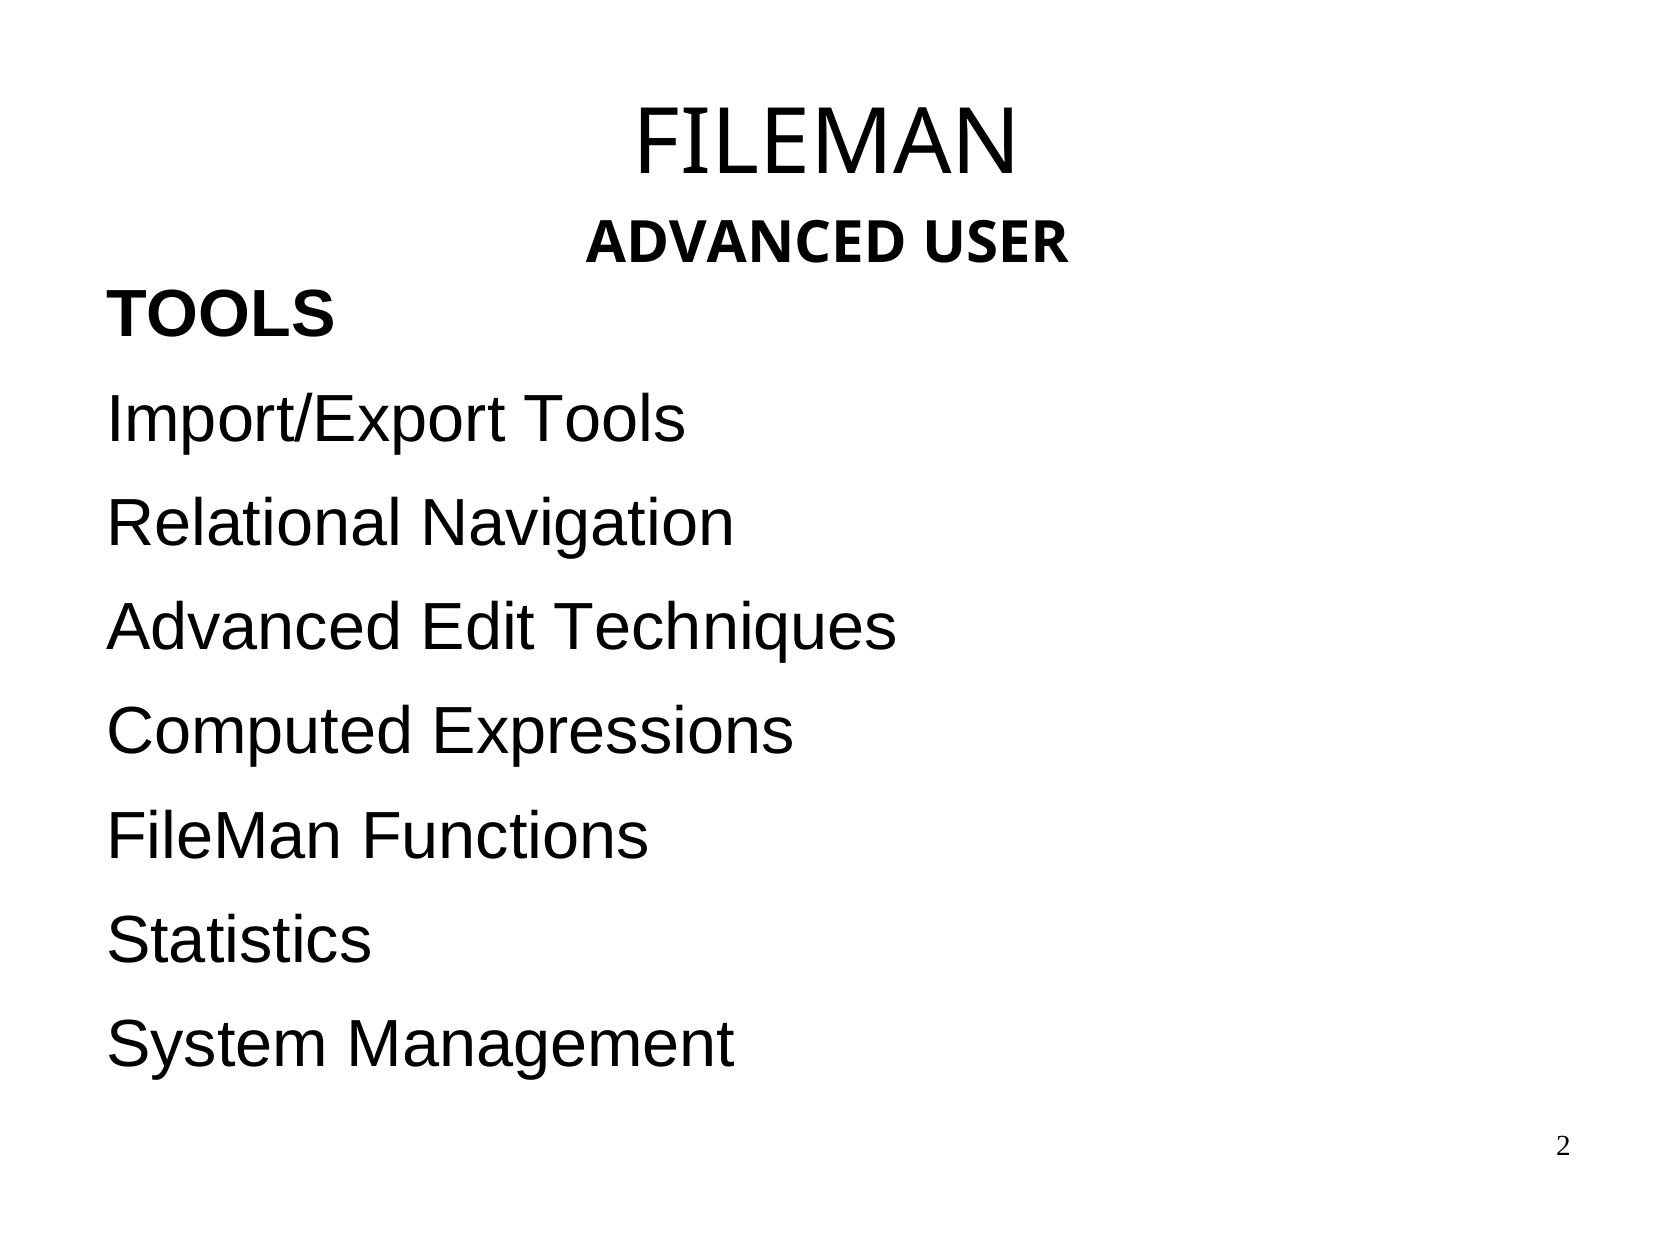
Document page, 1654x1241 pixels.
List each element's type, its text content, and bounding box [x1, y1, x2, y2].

list TOOLS Import/Export Tools Relational Navigation Advanced Edit Techniques Computed Expressions FileMan Functions Statistics System Management [88, 276, 1576, 1241]
title FILEMAN ADVANCED USER [84, 60, 1571, 295]
